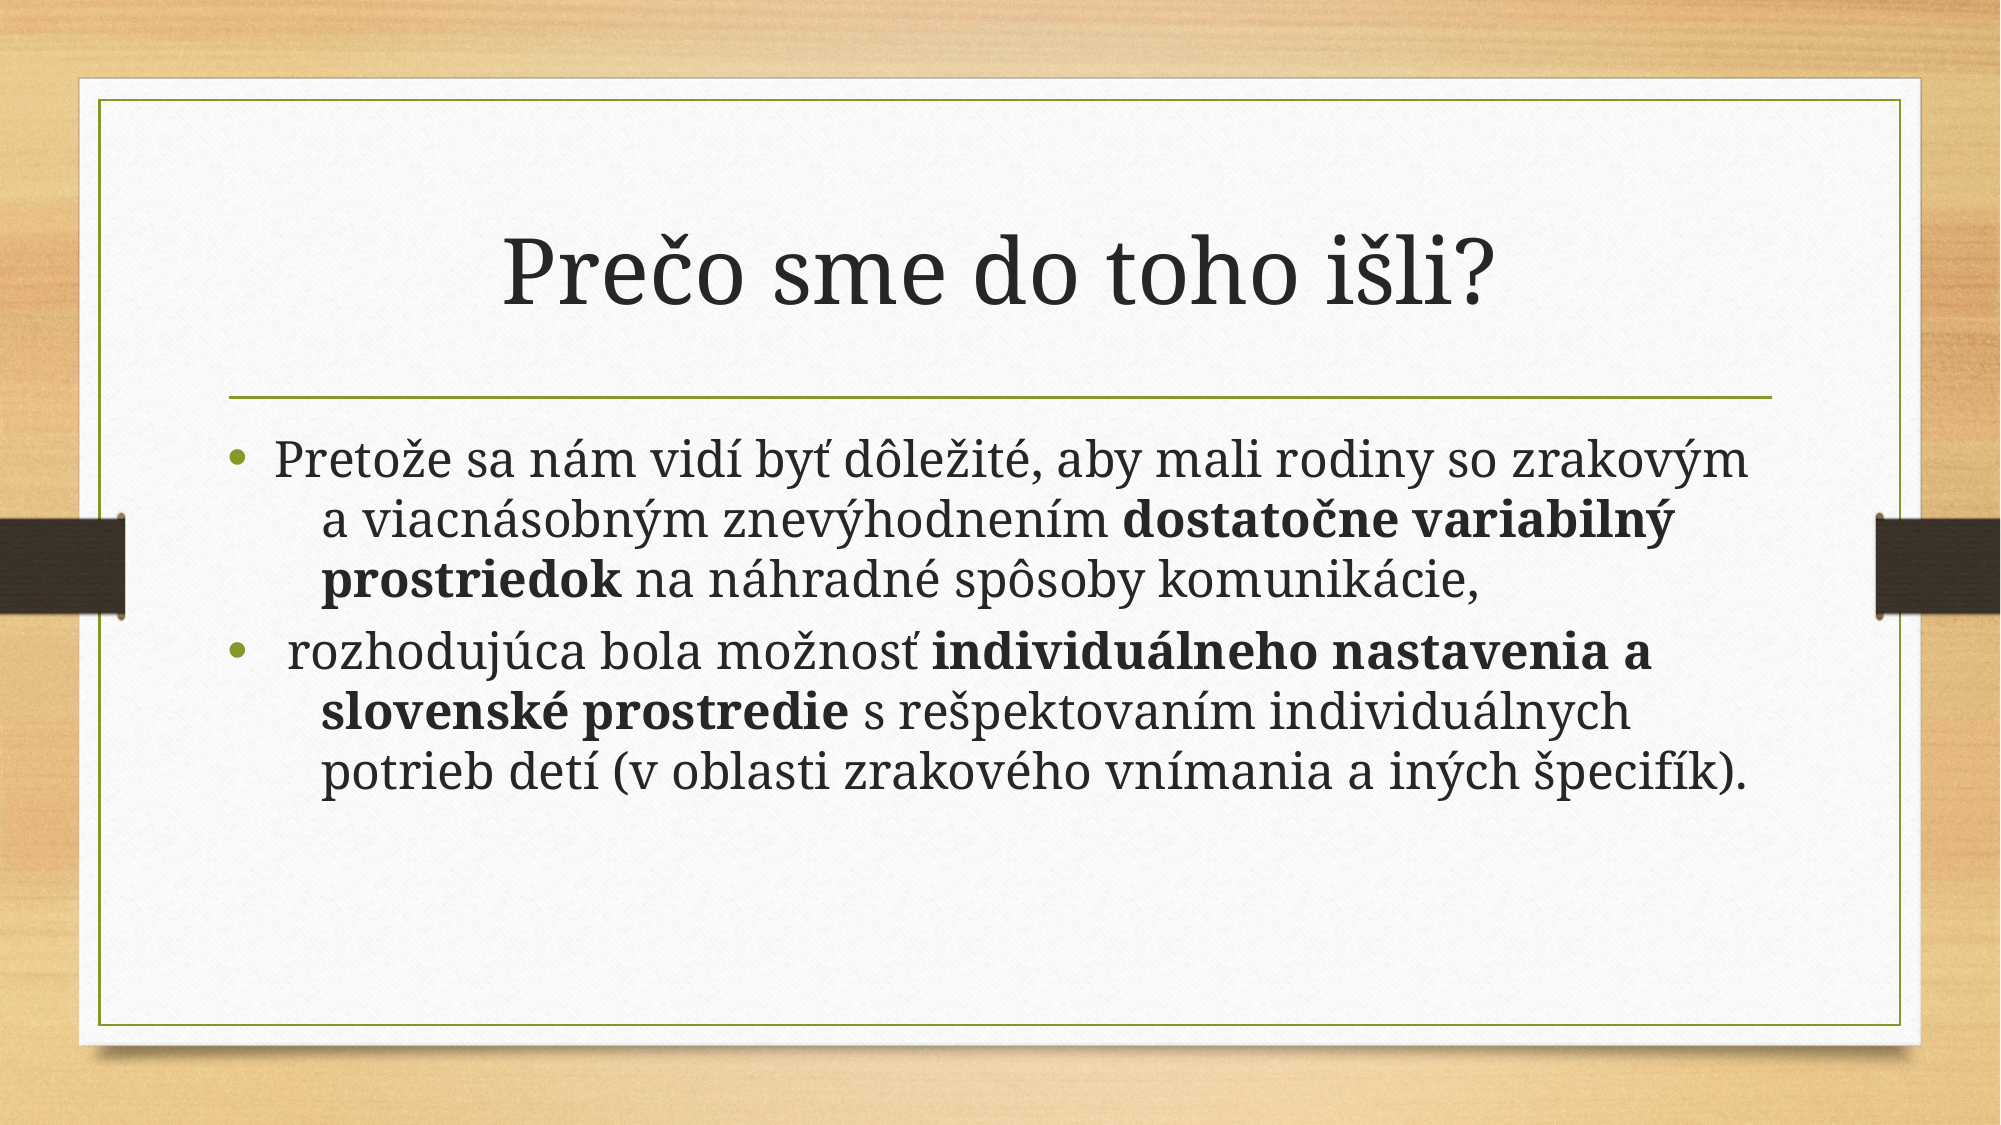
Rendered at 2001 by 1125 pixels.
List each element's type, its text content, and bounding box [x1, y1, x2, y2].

list Pretože sa nám vidí byť dôležité, aby mali rodiny so zrakovým a viacnásobným znevýhodnením dostatočne variabilný prostriedok na náhradné spôsoby komunikácie, rozhodujúca bola možnosť individuálneho nastavenia a slovenské prostredie s rešpektovaním individuálnych potrieb detí (v oblasti zrakového vnímania a iných špecifík). [212, 419, 1788, 964]
title Prečo sme do toho išli? [212, 161, 1788, 376]
